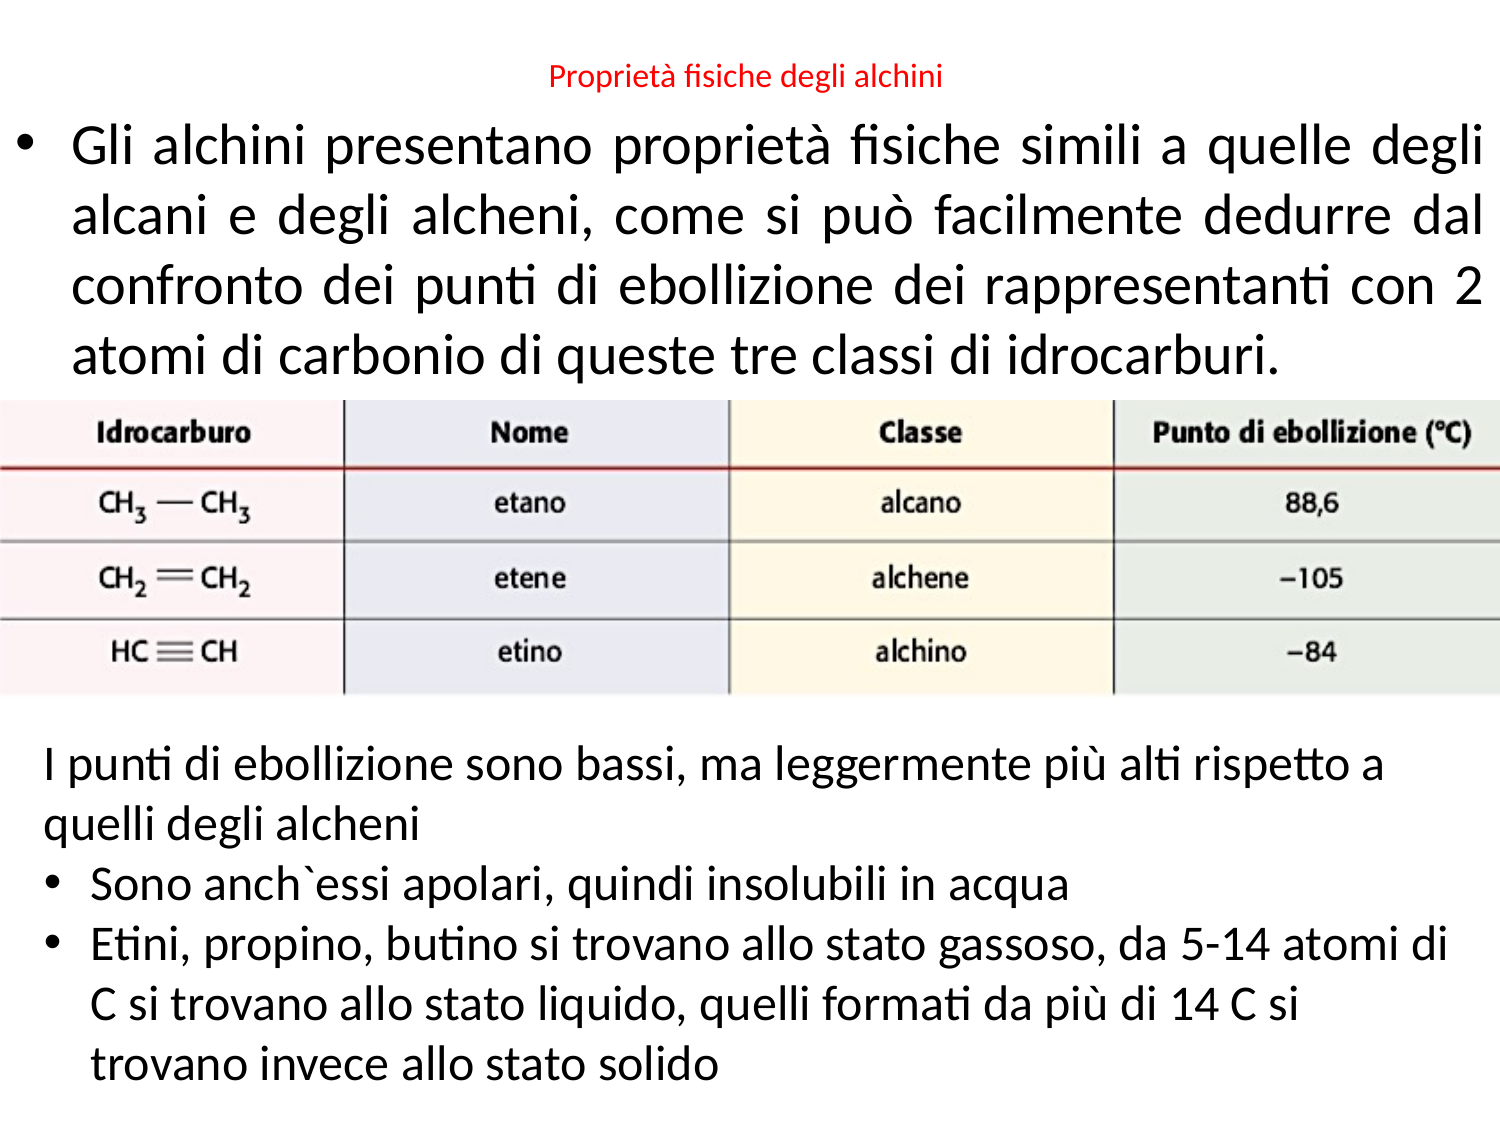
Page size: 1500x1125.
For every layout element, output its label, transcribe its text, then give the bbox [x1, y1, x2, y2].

title Proprietà fisiche degli alchini [75, 45, 1425, 98]
text_box I punti di ebollizione sono bassi, ma leggermente più alti rispetto a quelli degli alcheni Sono anch`essi apolari, quindi insolubili in acqua Etini, propino, butino si trovano allo stato gassoso, da 5-14 atomi di C si trovano allo stato liquido, quelli formati da più di 14 C si trovano invece allo stato solido [29, 723, 1477, 1099]
list Gli alchini presentano proprietà fisiche simili a quelle degli alcani e degli alcheni, come si può facilmente dedurre dal confronto dei punti di ebollizione dei rappresentanti con 2 atomi di carbonio di queste tre classi di idrocarburi. [0, 98, 1500, 400]
picture [0, 400, 1500, 698]
